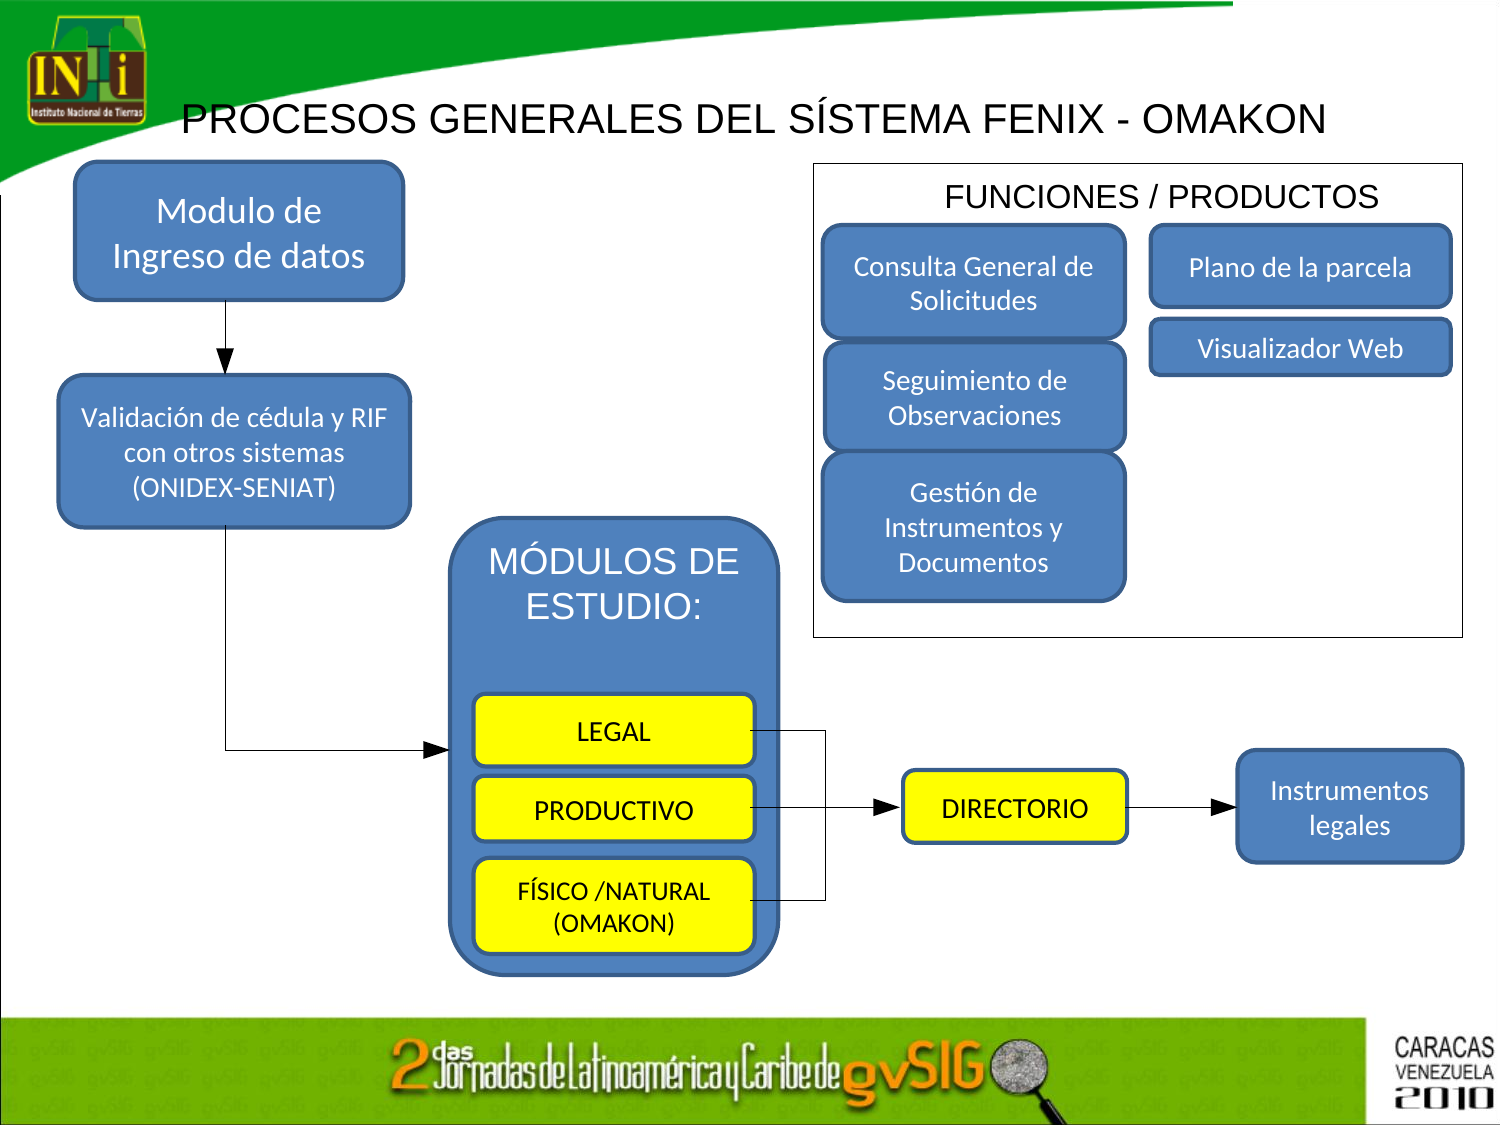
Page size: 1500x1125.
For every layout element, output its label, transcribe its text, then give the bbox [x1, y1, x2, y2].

text_box Instrumentos legales [1237, 749, 1463, 863]
text_box [450, 539, 779, 976]
text_box FUNCIONES / PRODUCTOS [929, 167, 1396, 224]
text_box PRODUCTIVO [473, 775, 755, 842]
text_box Validación de cédula y RIF con otros sistemas (ONIDEX-SENIAT) [58, 375, 411, 528]
text_box Plano de la parcela [1150, 224, 1451, 308]
text_box [471, 517, 757, 529]
text_box DIRECTORIO [903, 770, 1128, 843]
text_box Visualizador Web [1150, 318, 1451, 376]
text_box Gestión de Instrumentos y Documentos [822, 451, 1126, 602]
picture [0, 0, 1500, 1125]
text_box Consulta General de Solicitudes [822, 224, 1126, 339]
text_box Modulo de Ingreso de datos [75, 161, 404, 301]
text_box Seguimiento de Observaciones [825, 342, 1126, 452]
text_box MÓDULOS DE ESTUDIO: [461, 529, 767, 636]
text_box FÍSICO /NATURAL (OMAKON) [473, 857, 755, 954]
text_box PROCESOS GENERALES DEL SÍSTEMA FENIX - OMAKON [165, 84, 1343, 151]
text_box LEGAL [473, 693, 755, 767]
